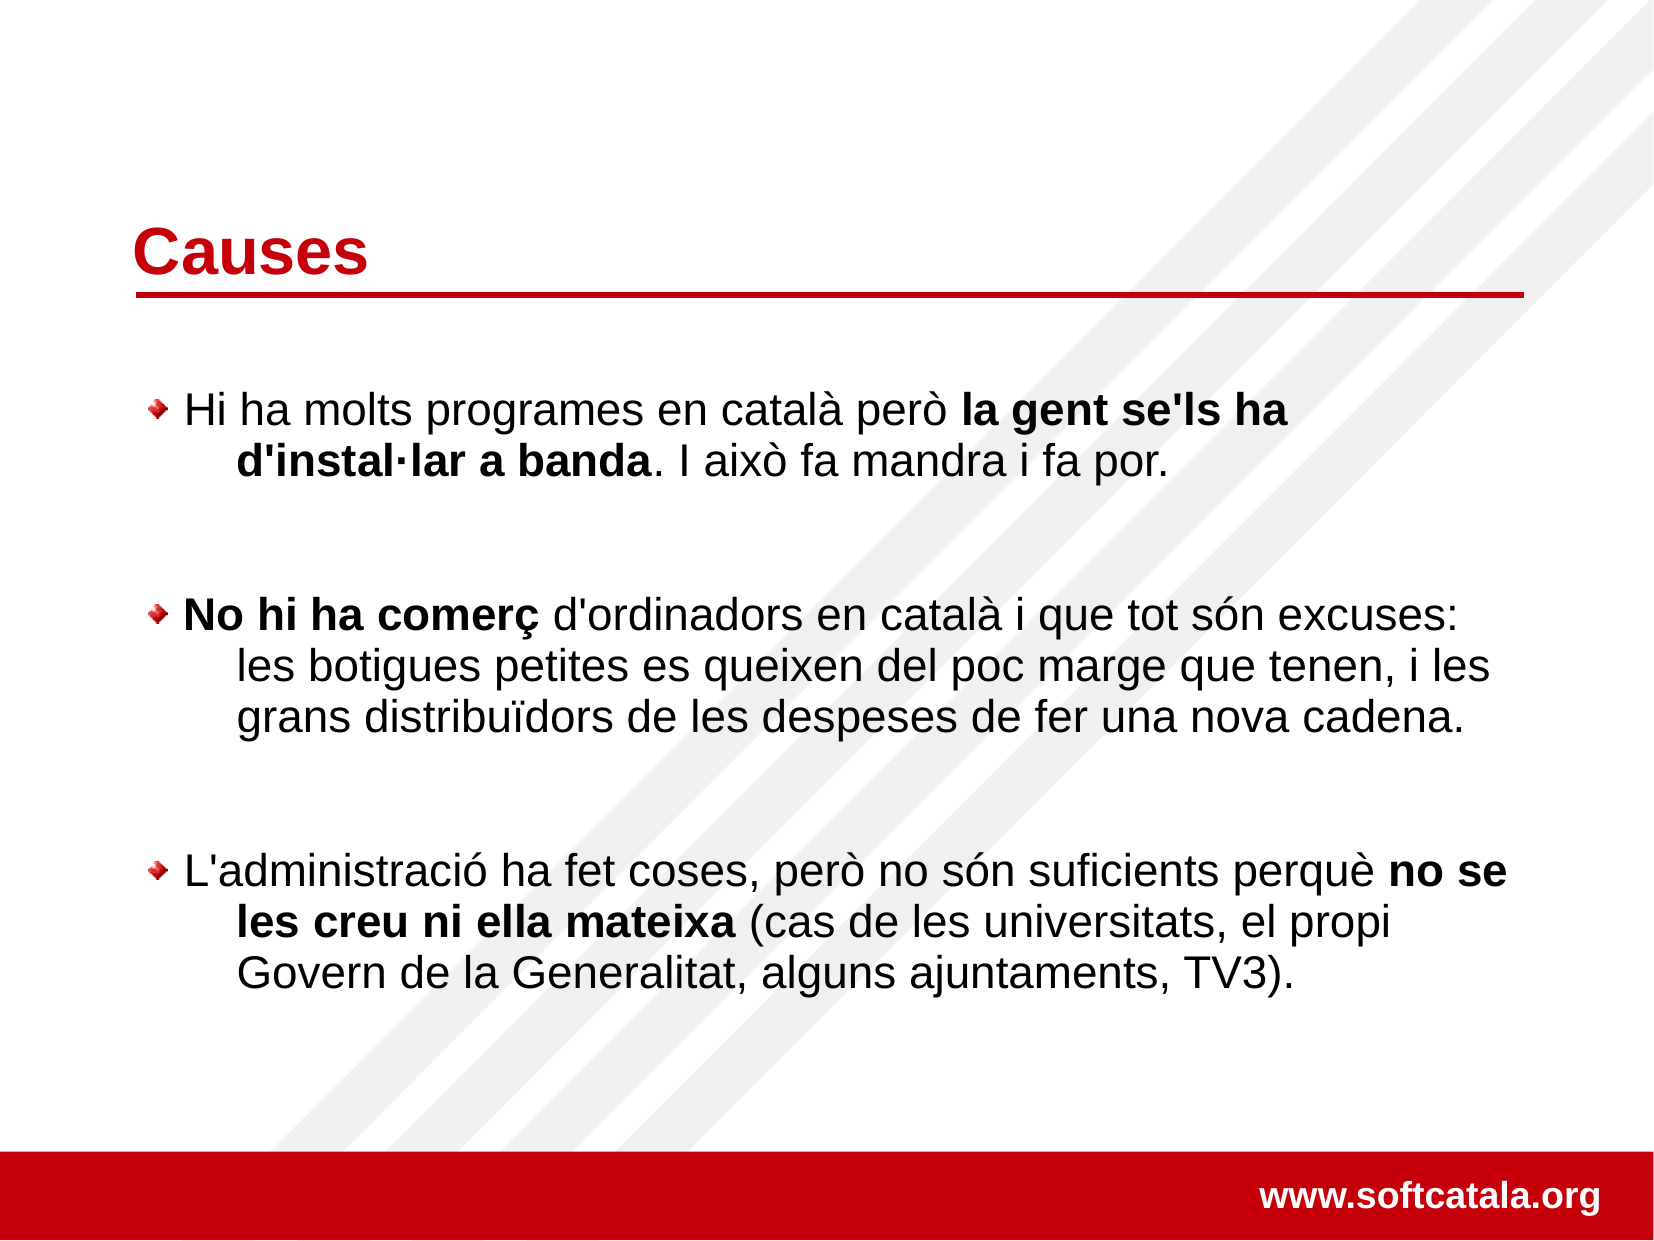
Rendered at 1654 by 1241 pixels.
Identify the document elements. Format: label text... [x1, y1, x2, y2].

text_box www.softcatala.org [0, 1151, 1654, 1241]
text_box Causes [118, 206, 1501, 297]
text_box Hi ha molts programes en català però la gent se'ls ha d'instal·lar a banda. I això fa mandra i fa por. No hi ha comerç d'ordinadors en català i que tot són excuses: les botigues petites es queixen del poc marge que tenen, i les grans distribuïdors de les despeses de fer una nova cadena. L'administració ha fet coses, però no són suficients perquè no se les creu ni ella mateixa (cas de les universitats, el propi Govern de la Generalitat, alguns ajuntaments, TV3). [88, 376, 1536, 1182]
picture [0, 0, 1654, 1151]
